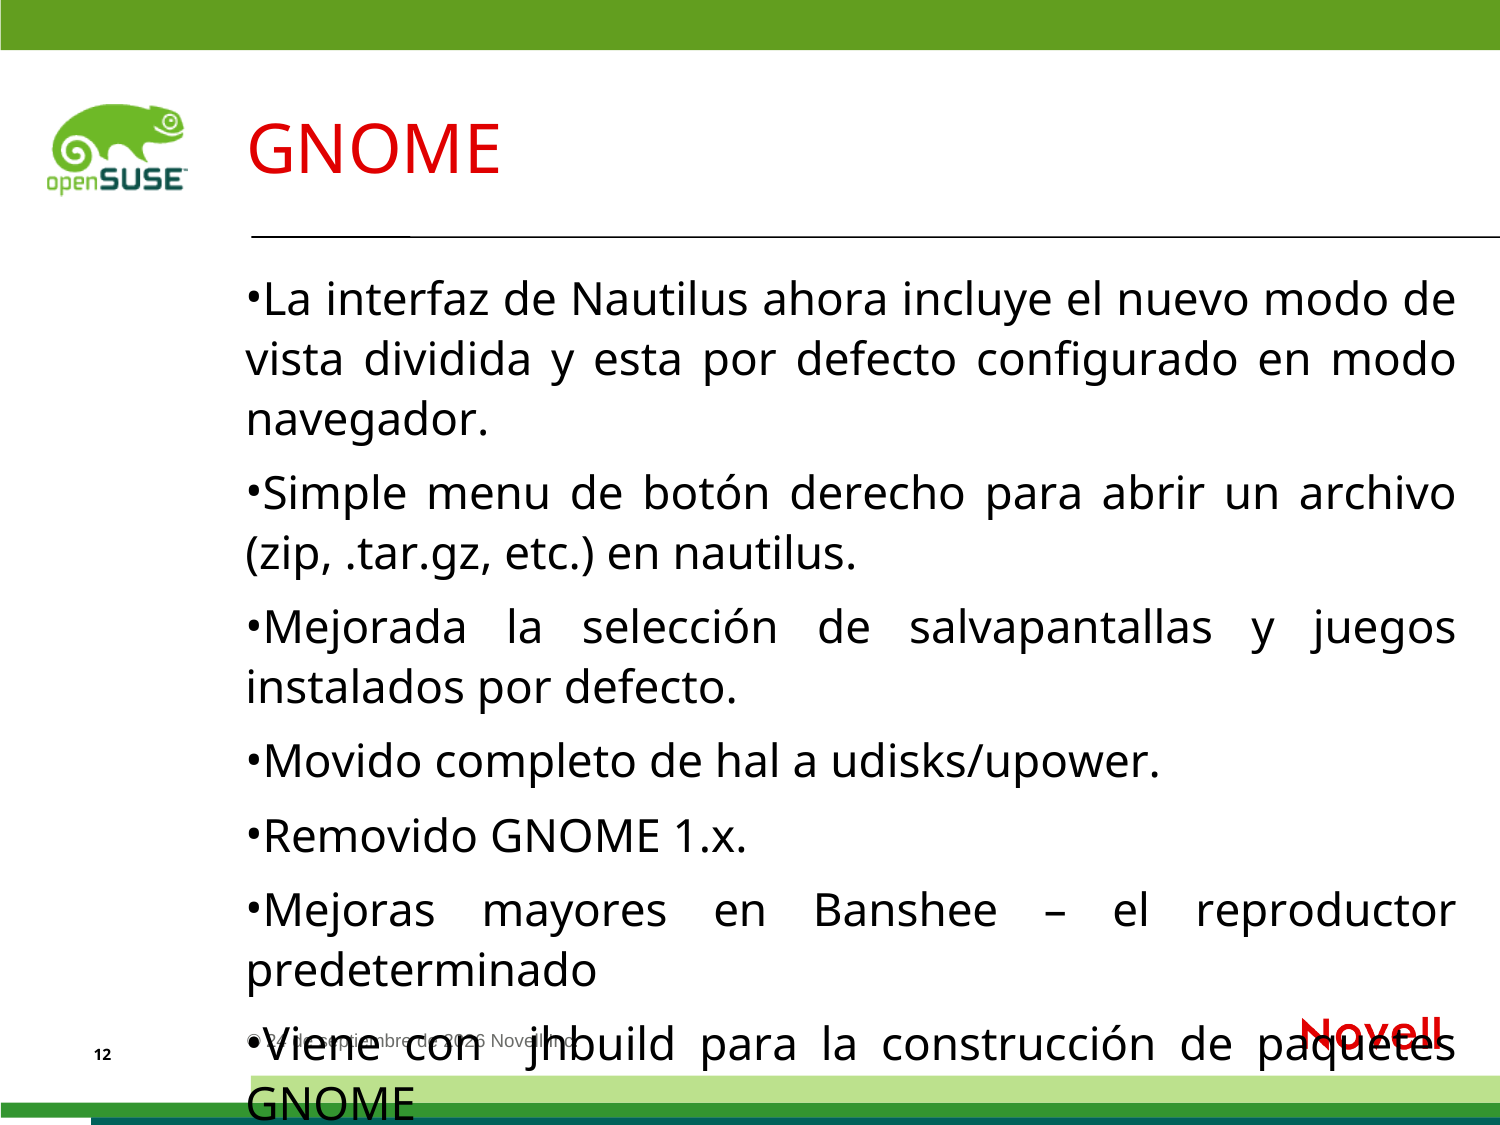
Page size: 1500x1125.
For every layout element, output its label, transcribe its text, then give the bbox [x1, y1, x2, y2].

title GNOME [246, 68, 1409, 231]
list La interfaz de Nautilus ahora incluye el nuevo modo de vista dividida y esta por defecto configurado en modo navegador. Simple menu de botón derecho para abrir un archivo (zip, .tar.gz, etc.) en nautilus. Mejorada la selección de salvapantallas y juegos instalados por defecto. Movido completo de hal a udisks/upower. Removido GNOME 1.x. Mejoras mayores en Banshee – el reproductor predeterminado Viene con jhbuild para la construcción de paquetes GNOME [245, 267, 1458, 1087]
picture [47, 104, 188, 197]
